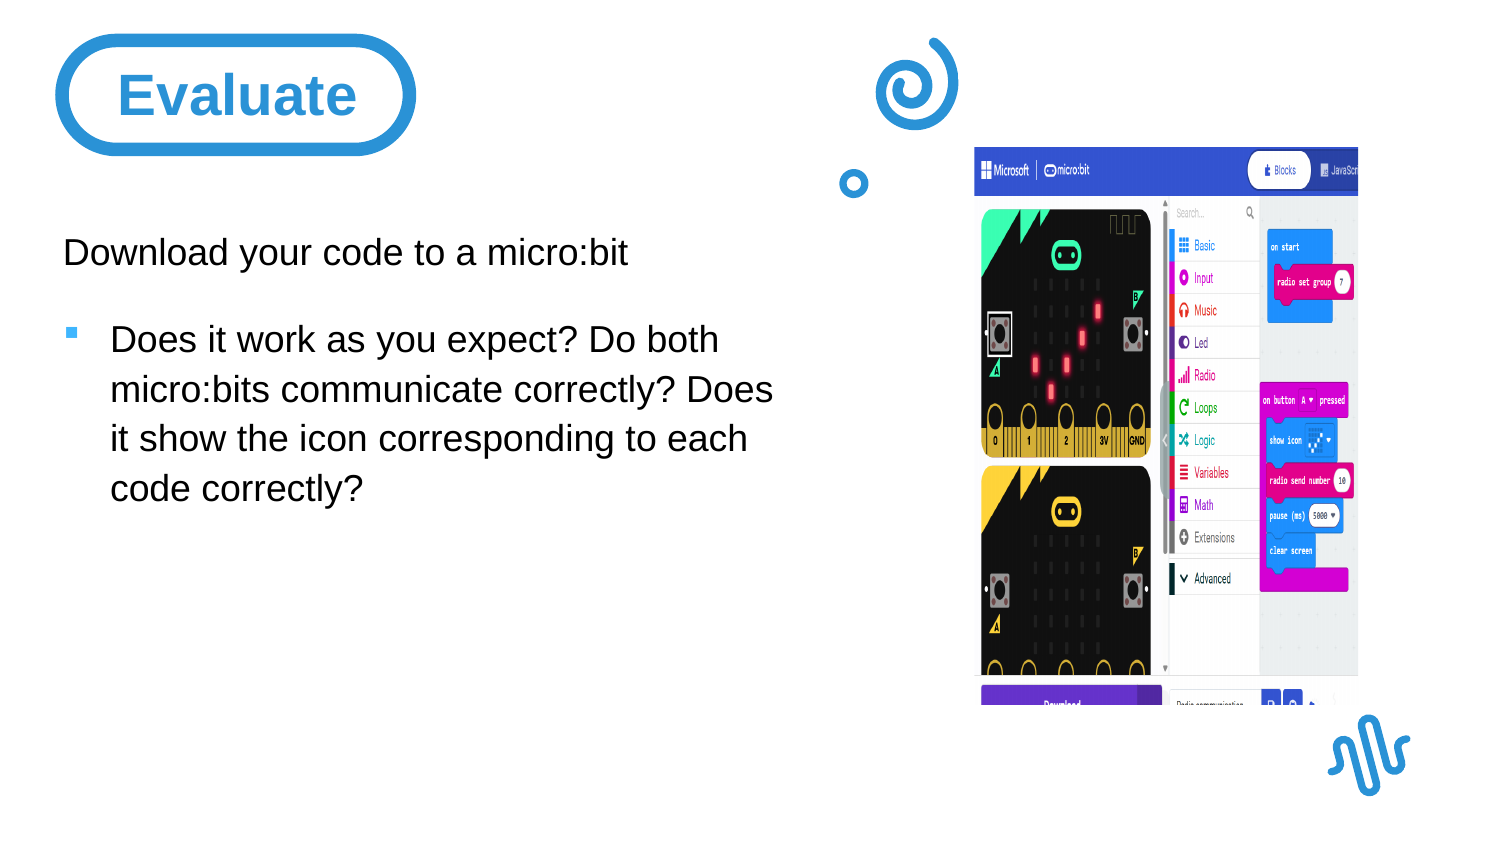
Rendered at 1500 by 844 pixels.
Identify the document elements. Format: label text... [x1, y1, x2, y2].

picture [974, 147, 1420, 806]
title Evaluate [110, 48, 361, 142]
picture [839, 169, 869, 199]
text_box Download your code to a micro:bit Does it work as you expect? Do both micro:bits communicate correctly? Does it show the icon corresponding to each code correctly? [46, 216, 798, 517]
picture [868, 34, 966, 136]
